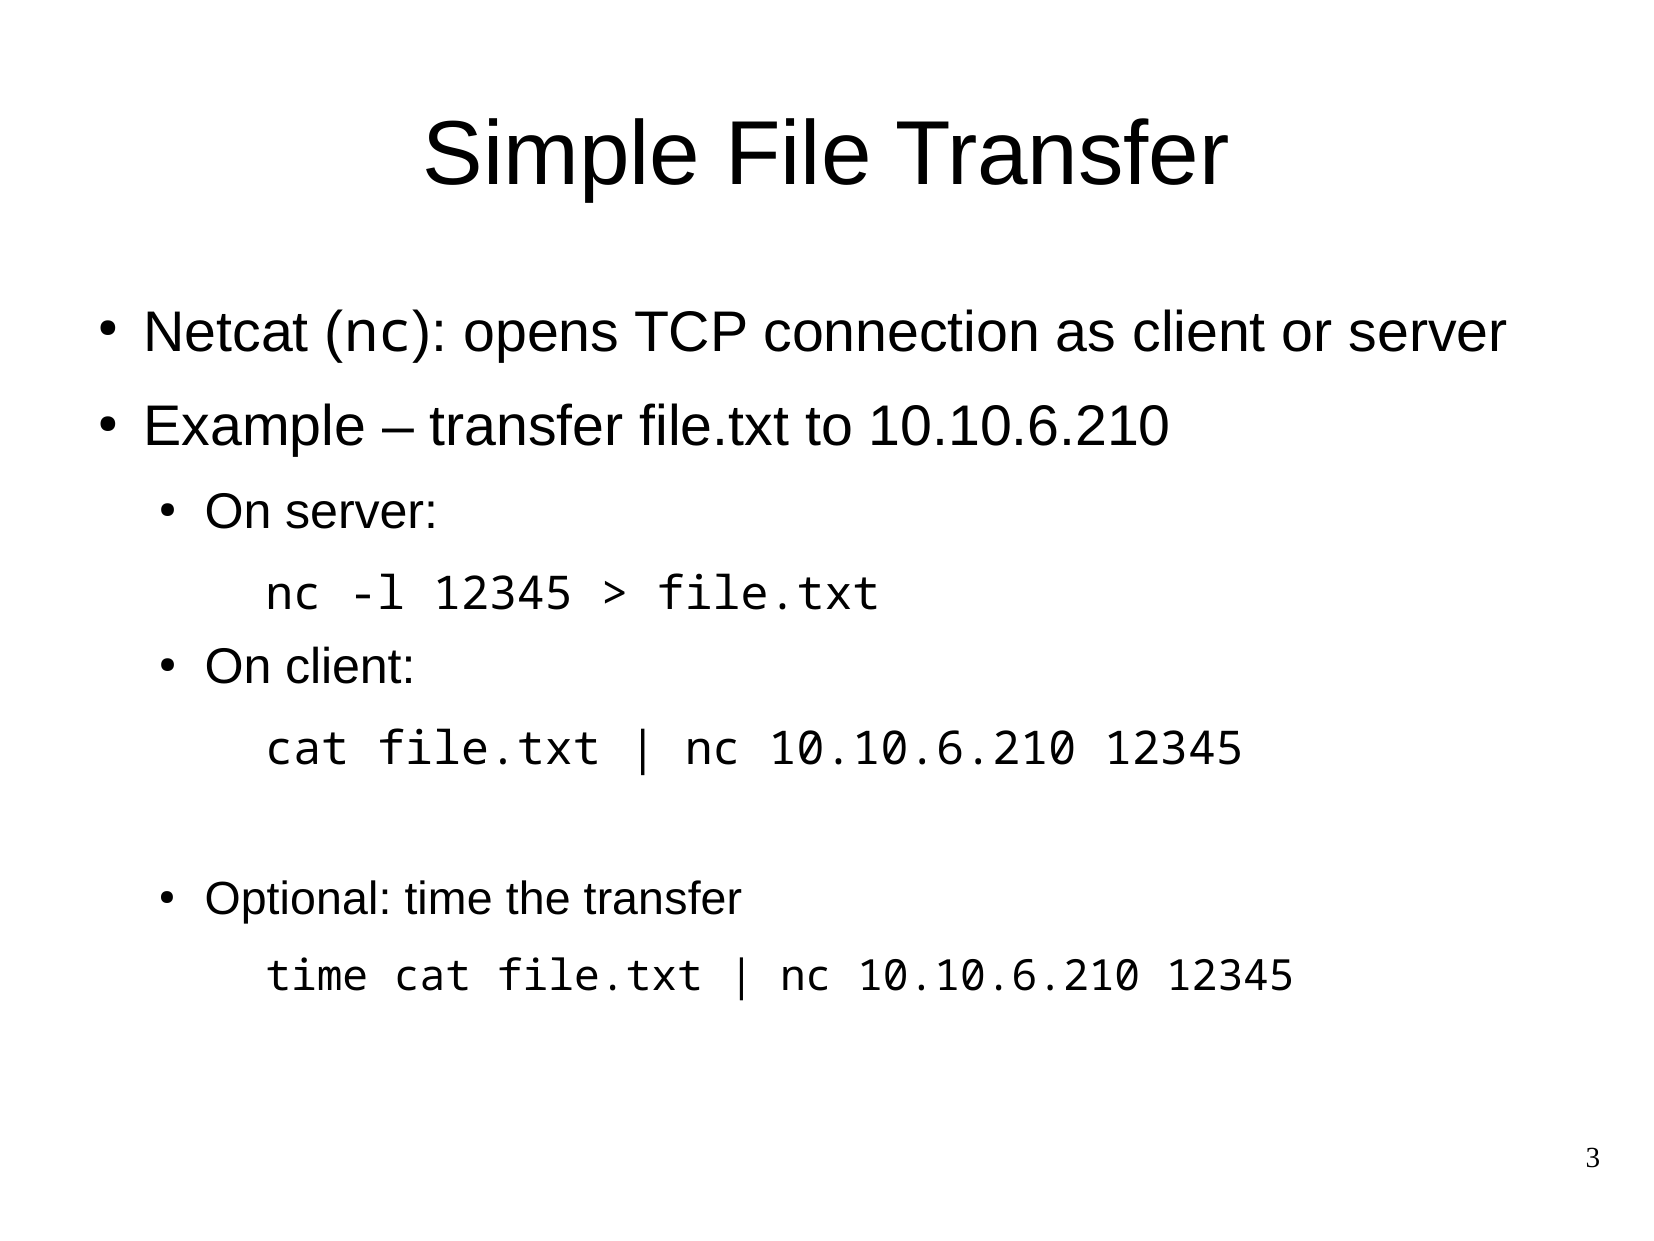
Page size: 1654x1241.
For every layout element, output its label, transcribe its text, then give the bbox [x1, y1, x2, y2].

list Netcat (nc): opens TCP connection as client or server Example – transfer file.txt to 10.10.6.210 On server: nc -l 12345 > file.txt On client: cat file.txt | nc 10.10.6.210 12345 Optional: time the transfer time cat file.txt | nc 10.10.6.210 12345 [82, 290, 1571, 1010]
title Simple File Transfer [82, 49, 1571, 257]
